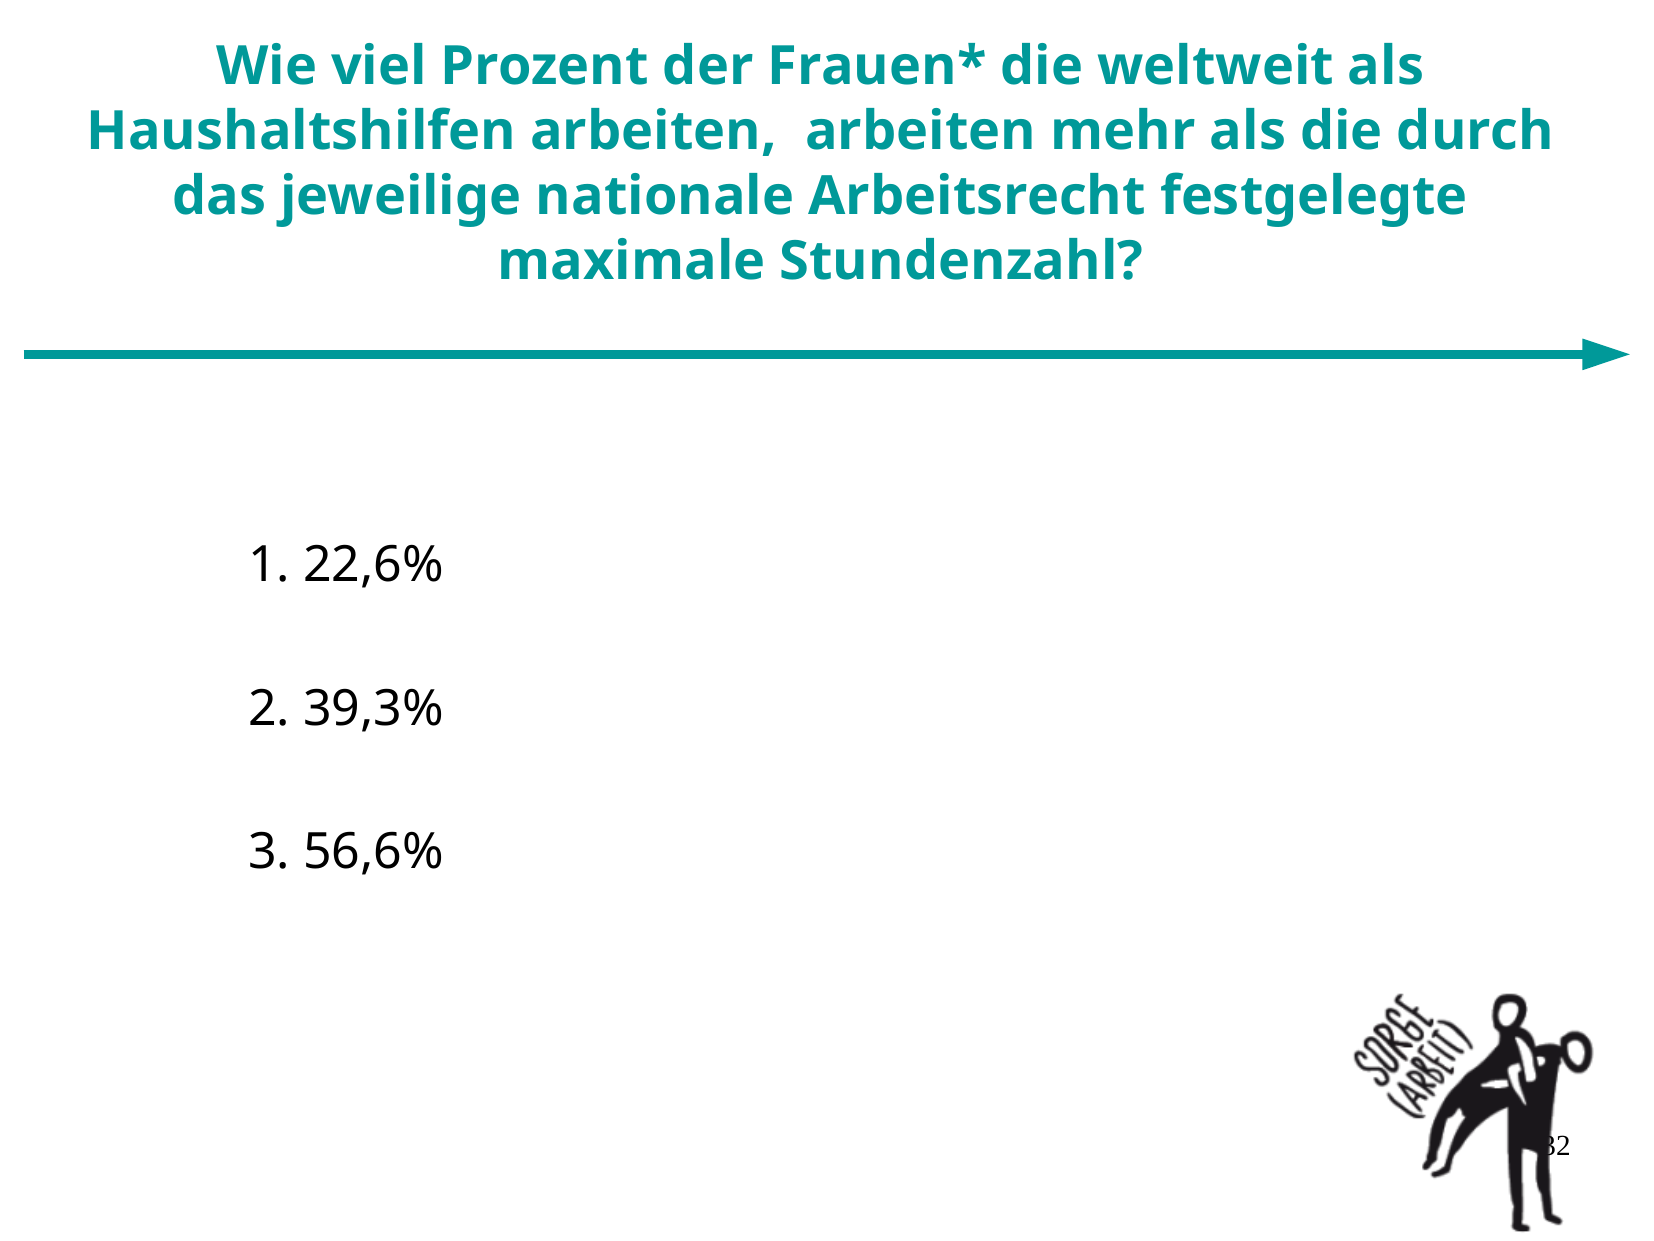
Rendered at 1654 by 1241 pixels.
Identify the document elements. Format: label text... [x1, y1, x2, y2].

list 1. 22,6% 2. 39,3% 3. 56,6% [248, 531, 1536, 1241]
picture [1281, 925, 1654, 1241]
title Wie viel Prozent der Frauen* die weltweit als Haushaltshilfen arbeiten, arbeiten mehr als die durch das jeweilige nationale Arbeitsrecht festgelegte maximale Stundenzahl? [35, 7, 1607, 308]
